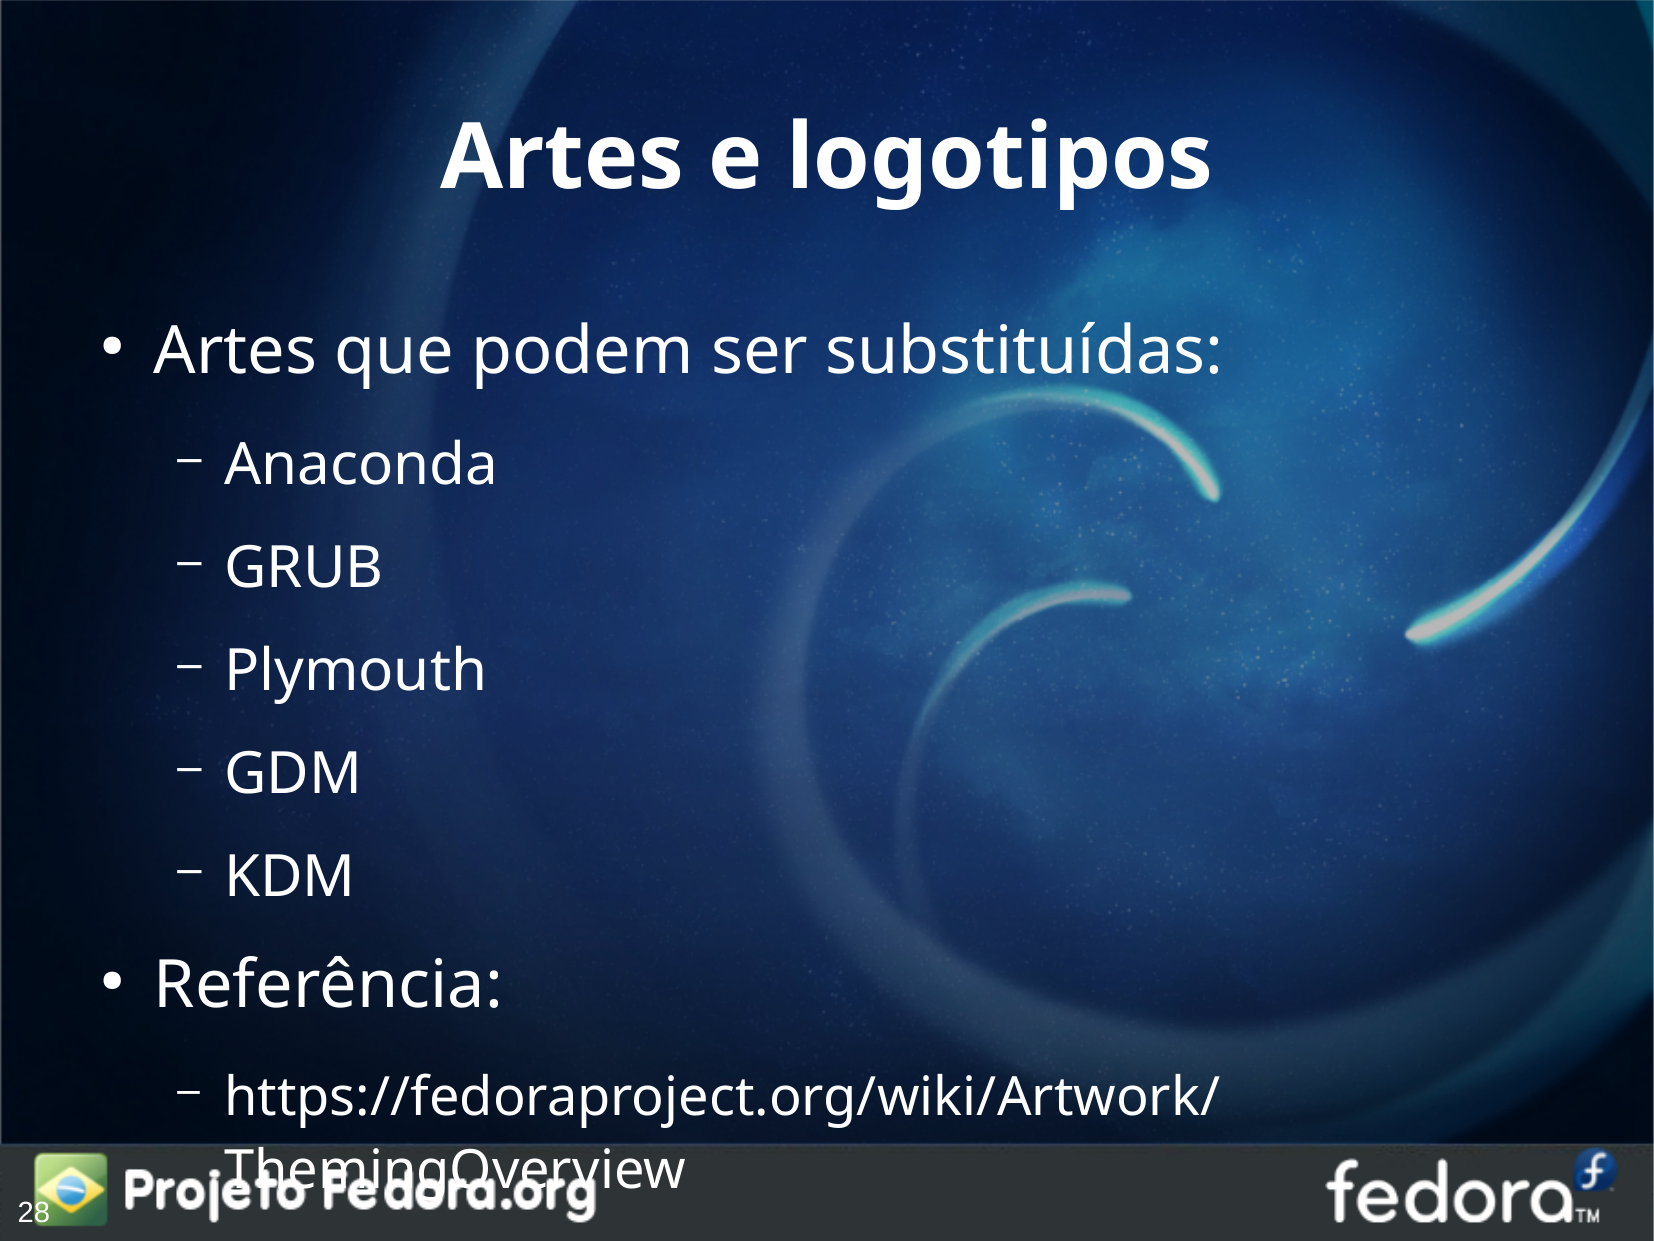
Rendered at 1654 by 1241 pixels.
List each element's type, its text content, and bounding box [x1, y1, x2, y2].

picture [0, 0, 1654, 1241]
title Artes e logotipos [82, 56, 1571, 250]
list Artes que podem ser substituídas: Anaconda GRUB Plymouth GDM KDM Referência: https://fedoraproject.org/wiki/Artwork/ThemingOverview [82, 302, 1571, 1120]
